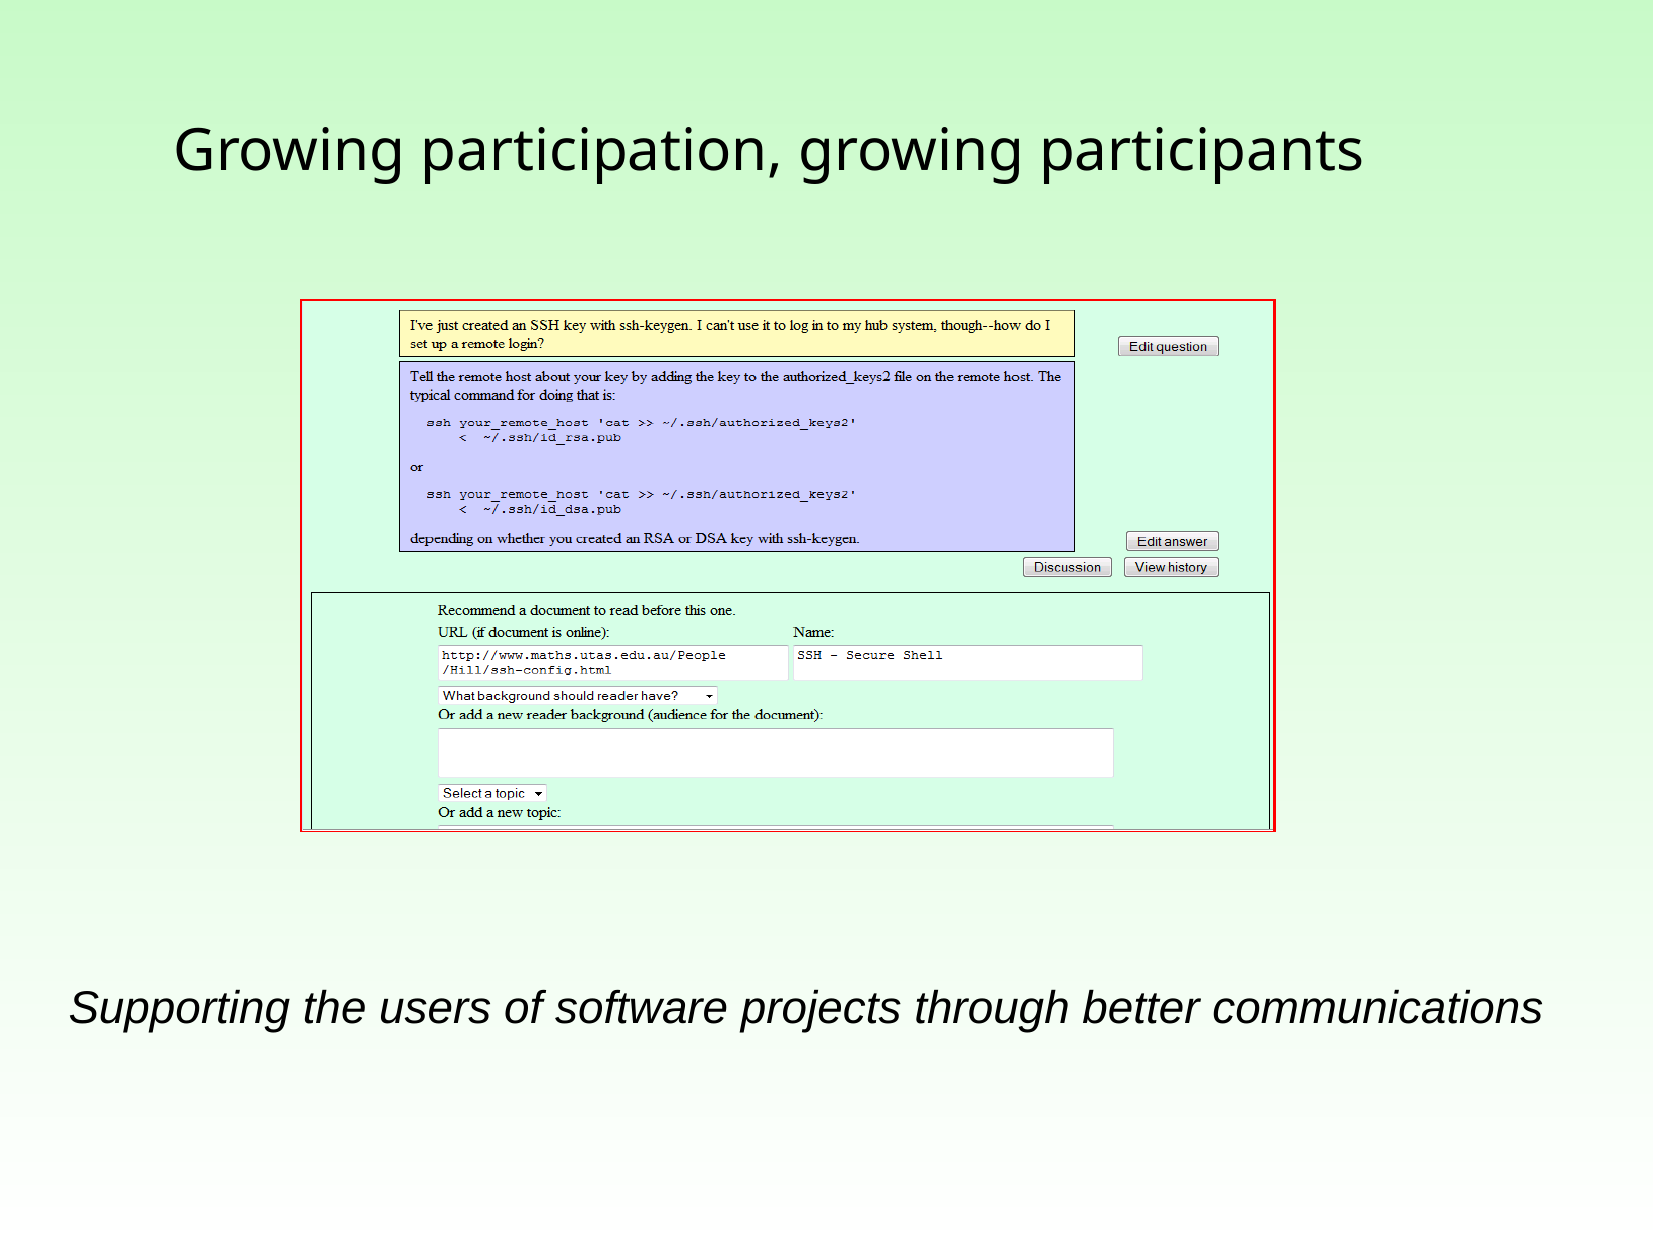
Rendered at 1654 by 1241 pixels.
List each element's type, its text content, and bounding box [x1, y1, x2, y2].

picture [300, 299, 1276, 832]
text_box Growing participation, growing participants [150, 100, 1388, 226]
text_box Supporting the users of software projects through better communications [37, 975, 1576, 1048]
